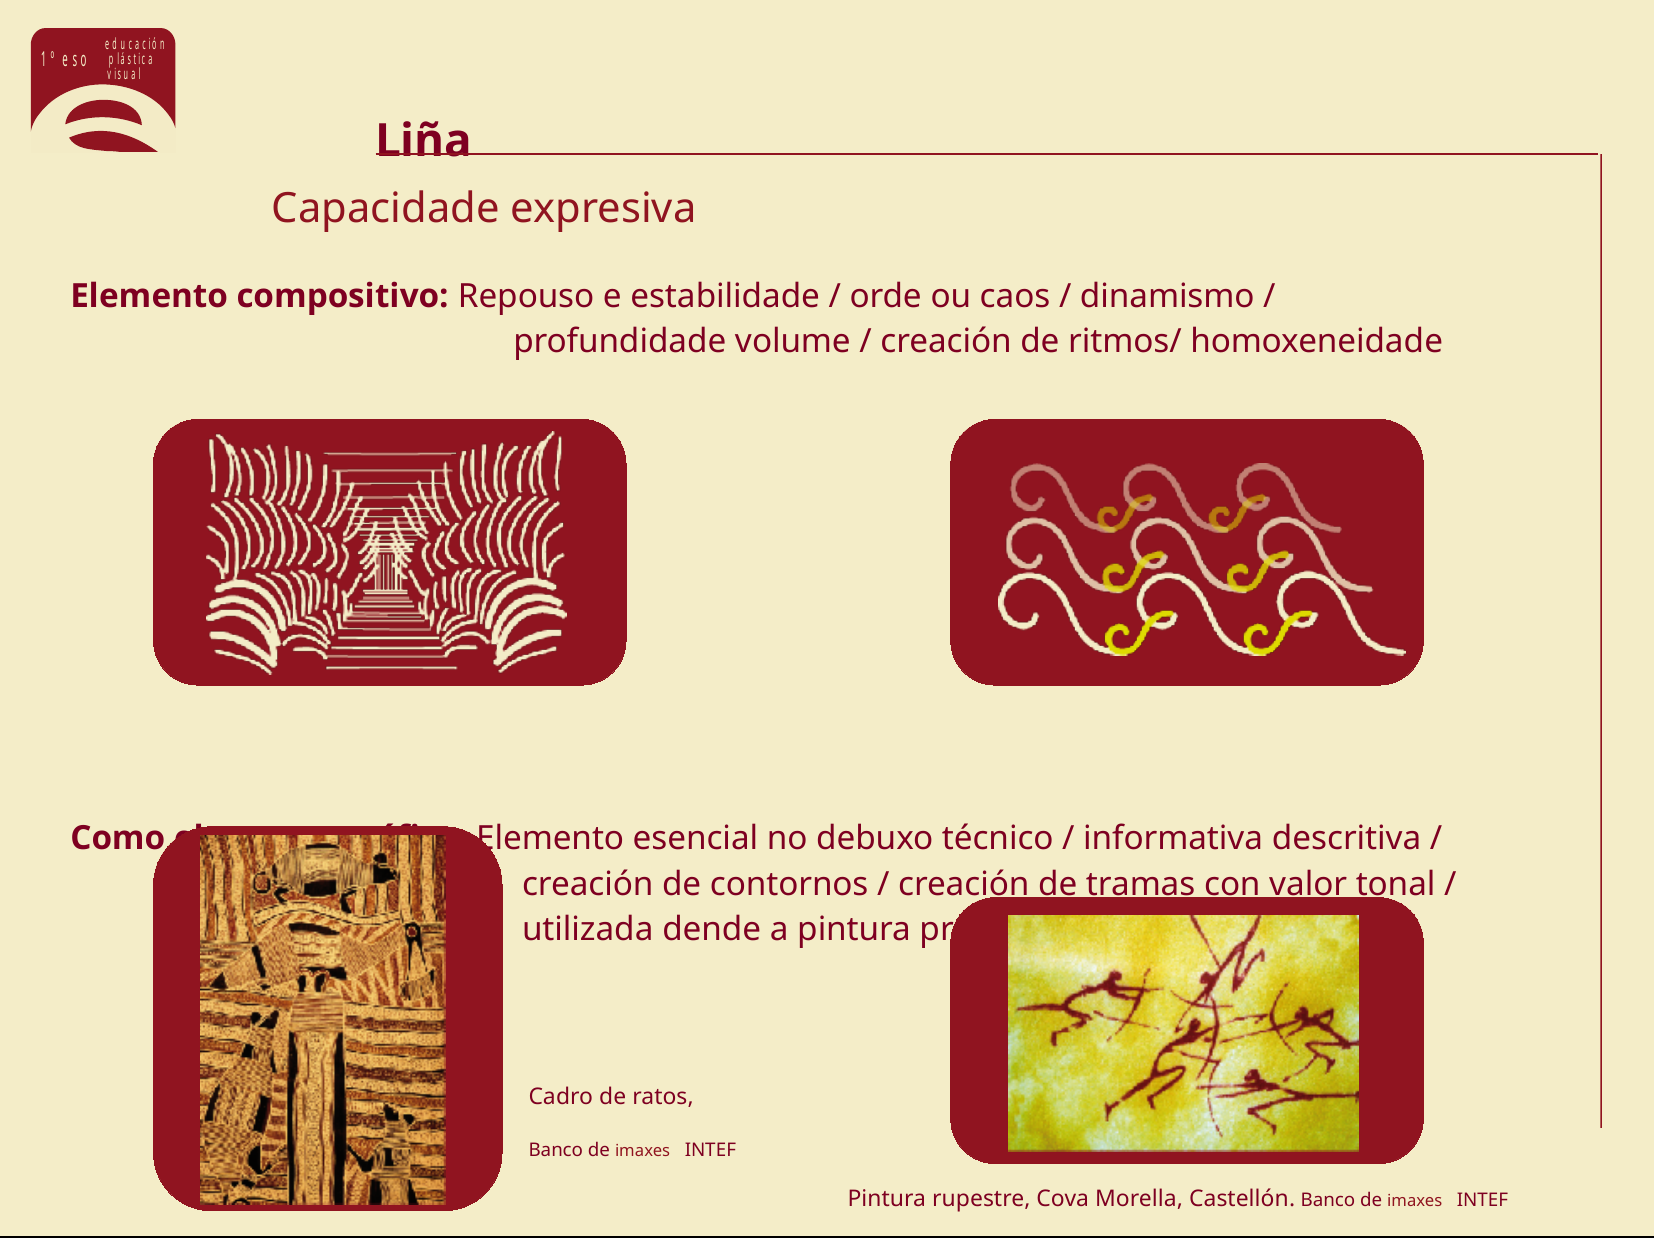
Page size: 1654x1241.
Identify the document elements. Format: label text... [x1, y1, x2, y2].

text_box Elemento compositivo: Repouso e estabilidade / orde ou caos / dinamismo / profundidade volume / creación de ritmos/ homoxeneidade Como elemento gráfico: Elemento esencial no debuxo técnico / informativa descritiva / creación de contornos / creación de tramas con valor tonal / utilizada dende a pintura prehistórica ata o Op Art [55, 264, 1584, 1206]
picture [0, 0, 1654, 1241]
text_box [950, 419, 1424, 686]
title Liña [153, 59, 1595, 148]
text_box [153, 826, 503, 1211]
text_box [153, 419, 627, 686]
text_box Pintura rupestre, Cova Morella, Castellón. Banco de imaxes INTEF [832, 1175, 1581, 1219]
text_box [950, 897, 1424, 1164]
text_box Cadro de ratos, Banco de imaxes INTEF [513, 1072, 810, 1191]
text_box Capacidade expresiva [271, 159, 768, 253]
